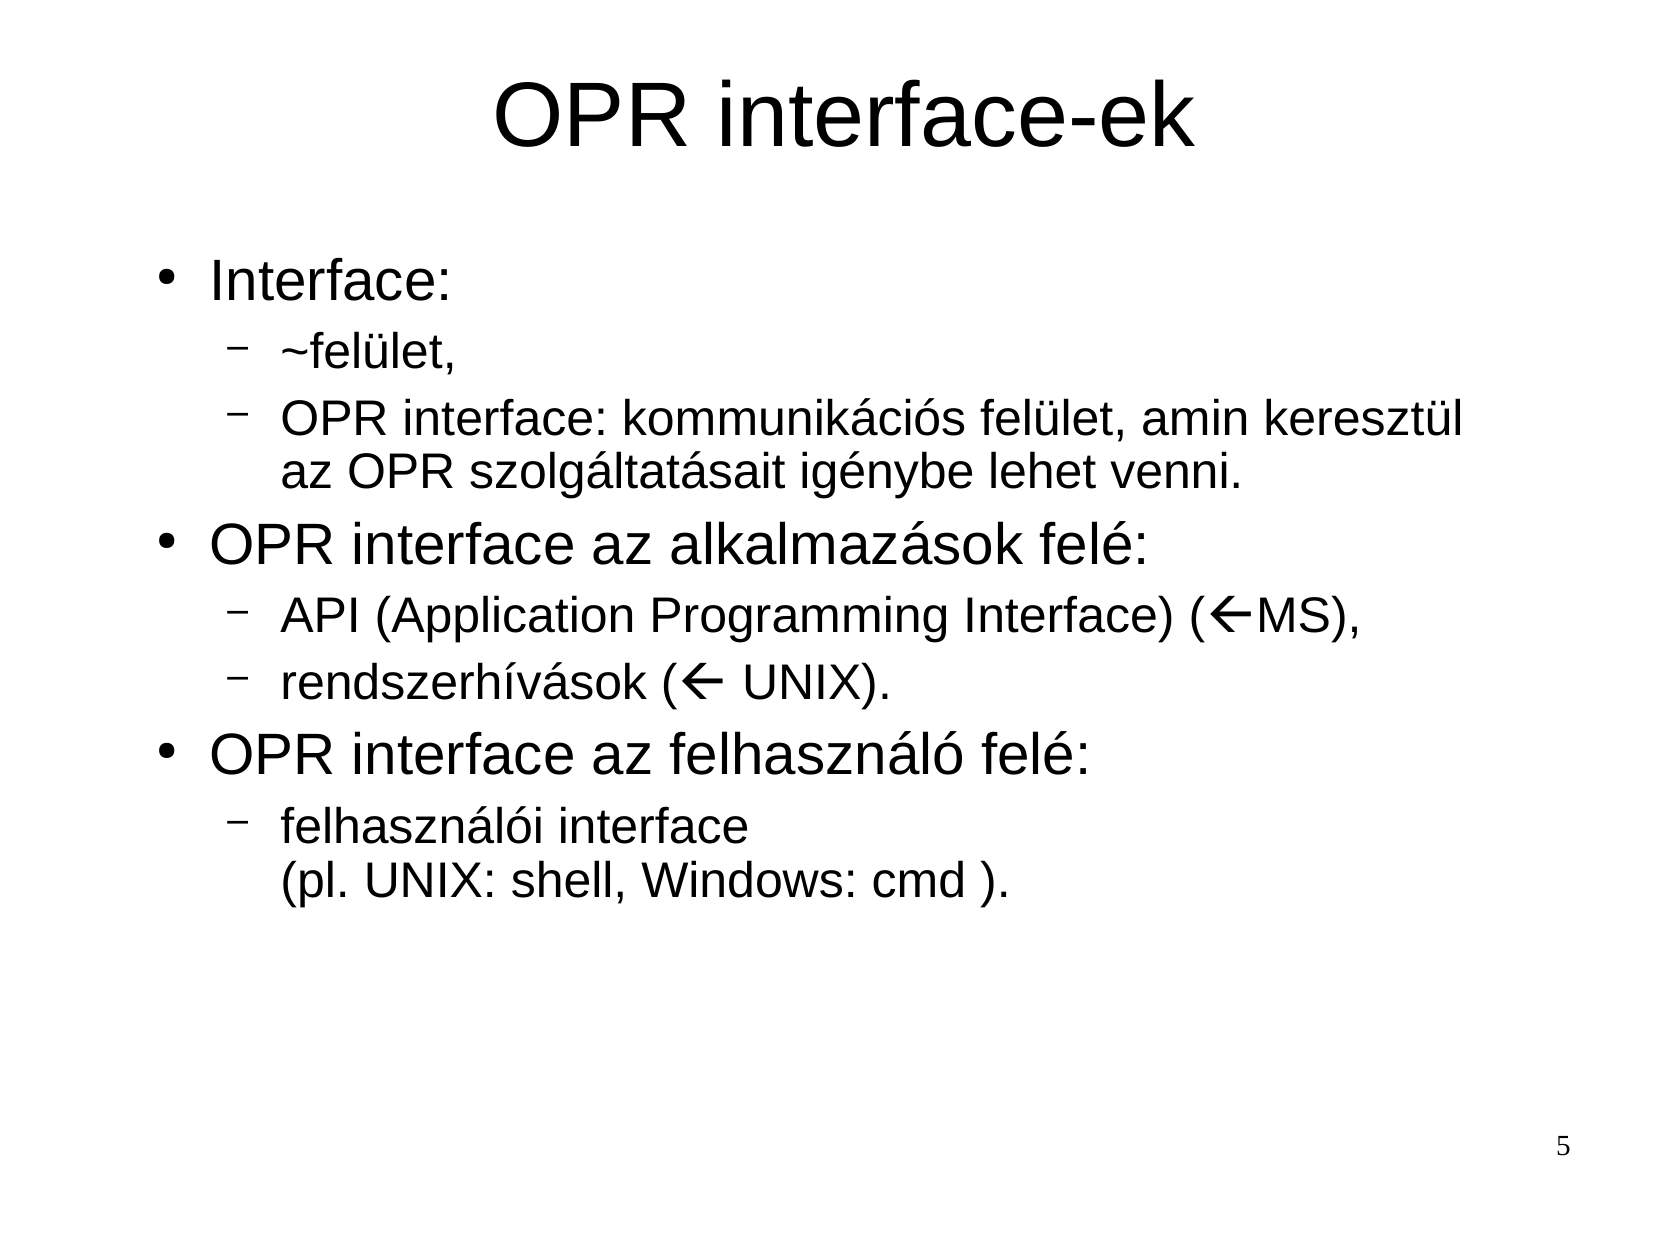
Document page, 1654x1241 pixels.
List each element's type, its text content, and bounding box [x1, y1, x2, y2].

list Interface: ~felület, OPR interface: kommunikációs felület, amin keresztül az OPR szolgáltatásait igénybe lehet venni. OPR interface az alkalmazások felé: API (Application Programming Interface) (MS), rendszerhívások ( UNIX). OPR interface az felhasználó felé: felhasználói interface (pl. UNIX: shell, Windows: cmd ). [124, 242, 1530, 1103]
title OPR interface-ek [124, 6, 1530, 214]
